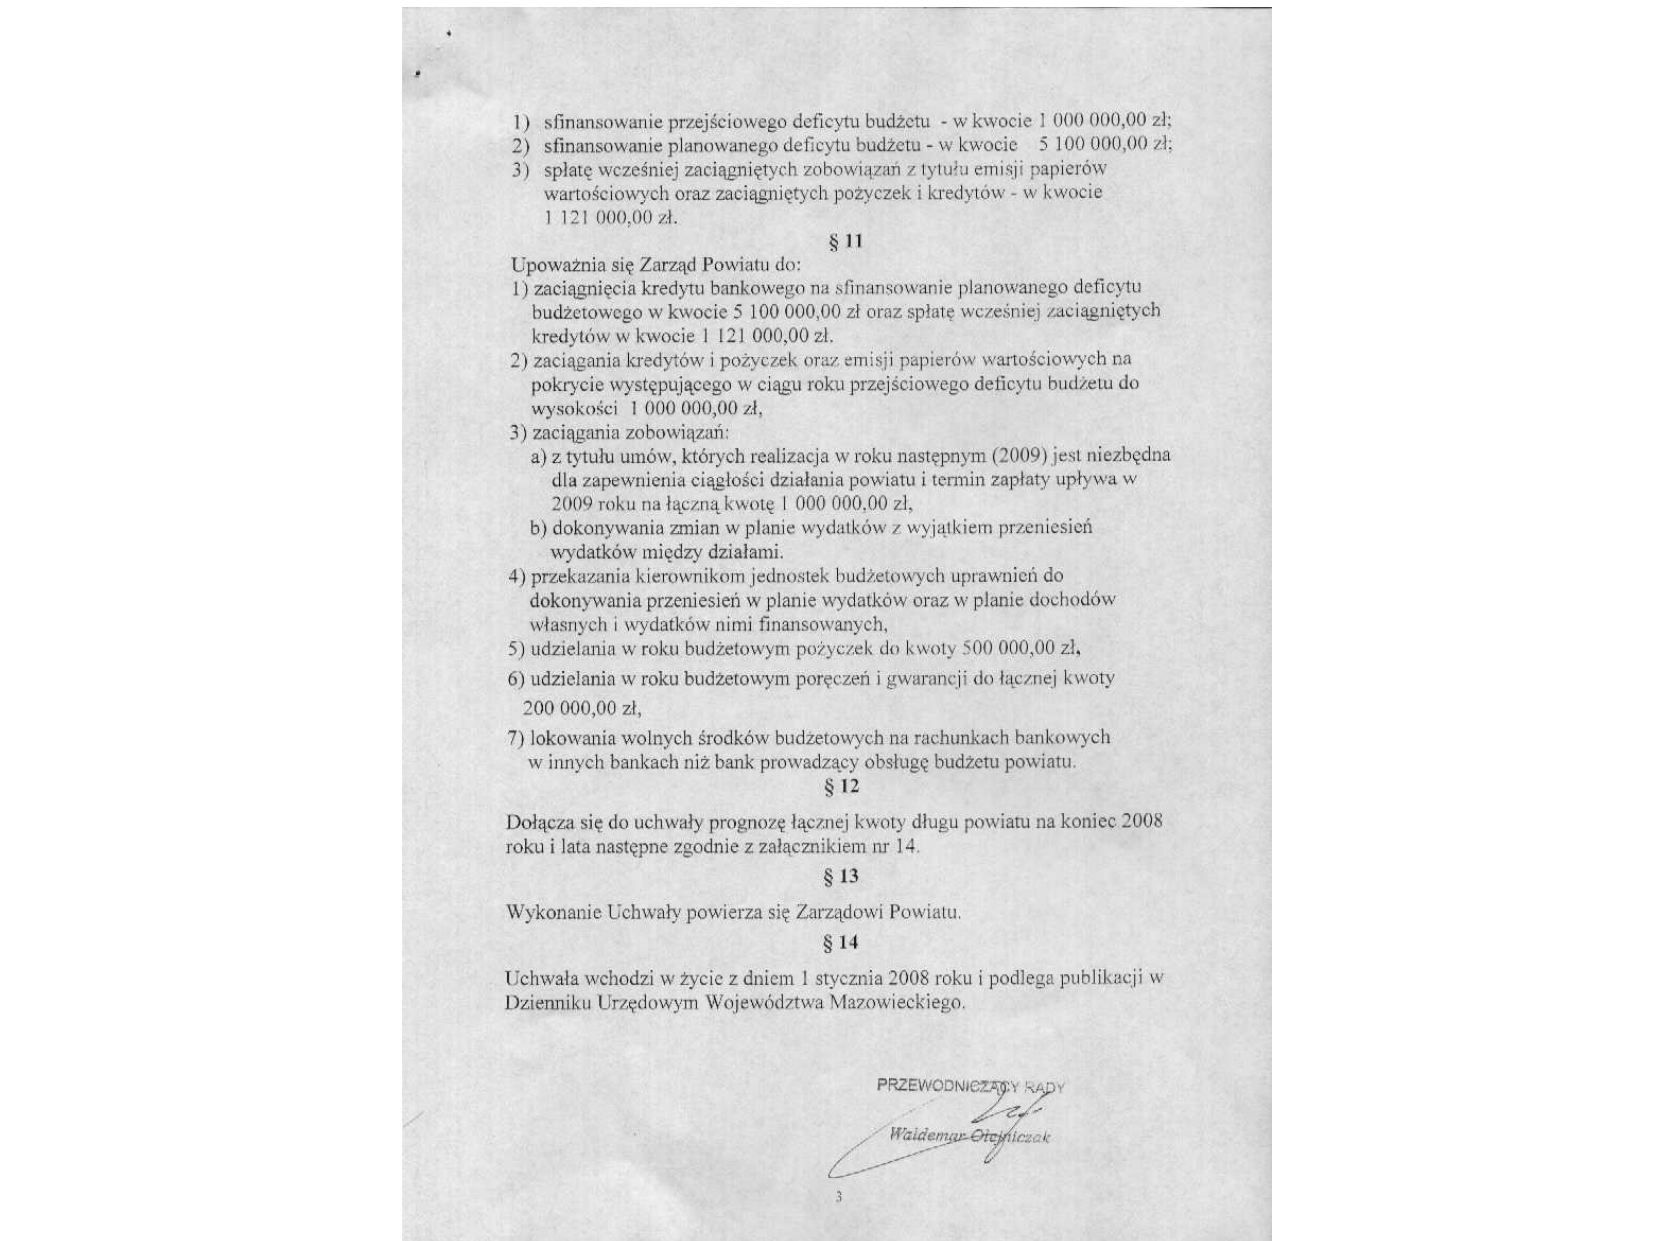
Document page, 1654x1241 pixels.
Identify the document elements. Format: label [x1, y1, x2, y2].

picture [402, 7, 1272, 1241]
